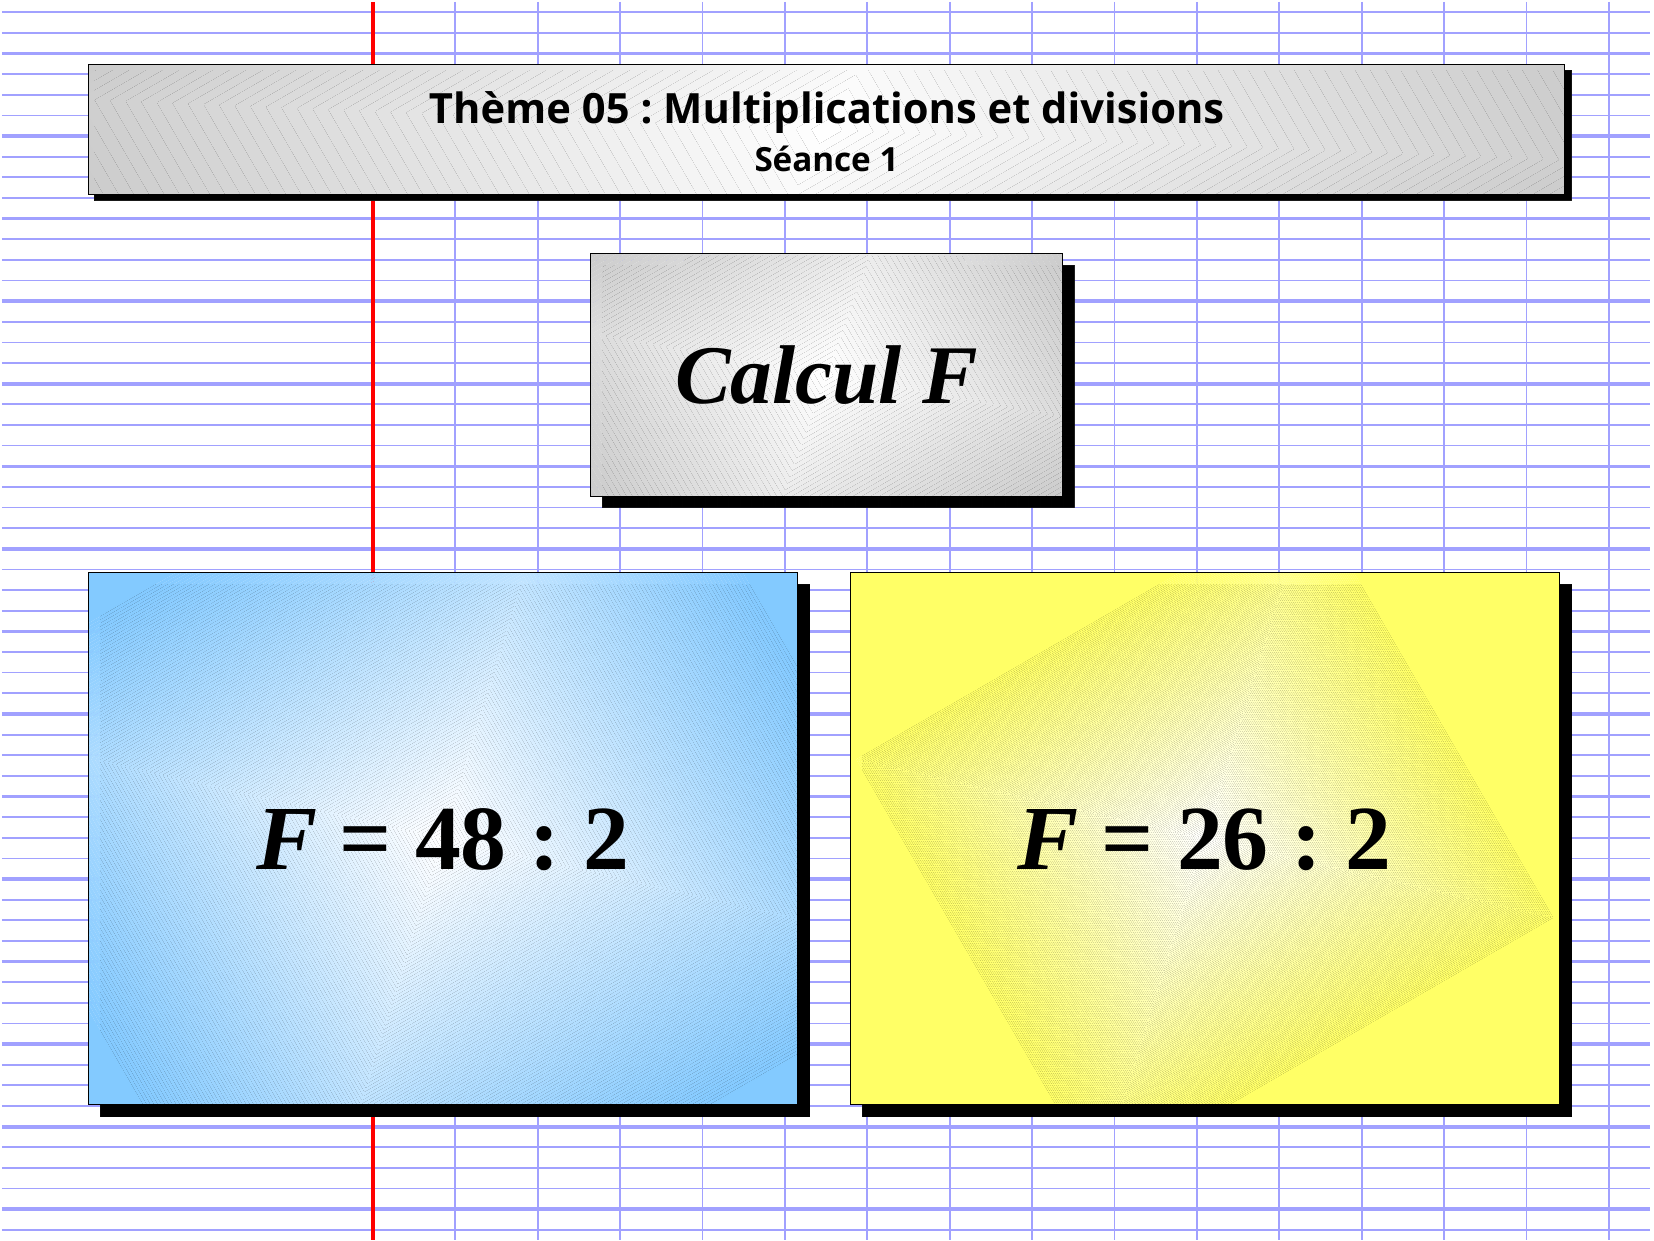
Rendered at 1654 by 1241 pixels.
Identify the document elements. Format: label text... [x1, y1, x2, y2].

text_box F = 26 : 2 [850, 572, 1560, 1105]
text_box Calcul F [590, 253, 1063, 497]
text_box F = 48 : 2 [88, 572, 798, 1105]
text_box Thème 05 : Multiplications et divisions Séance 1 [88, 64, 1565, 195]
picture [0, 0, 1654, 1241]
